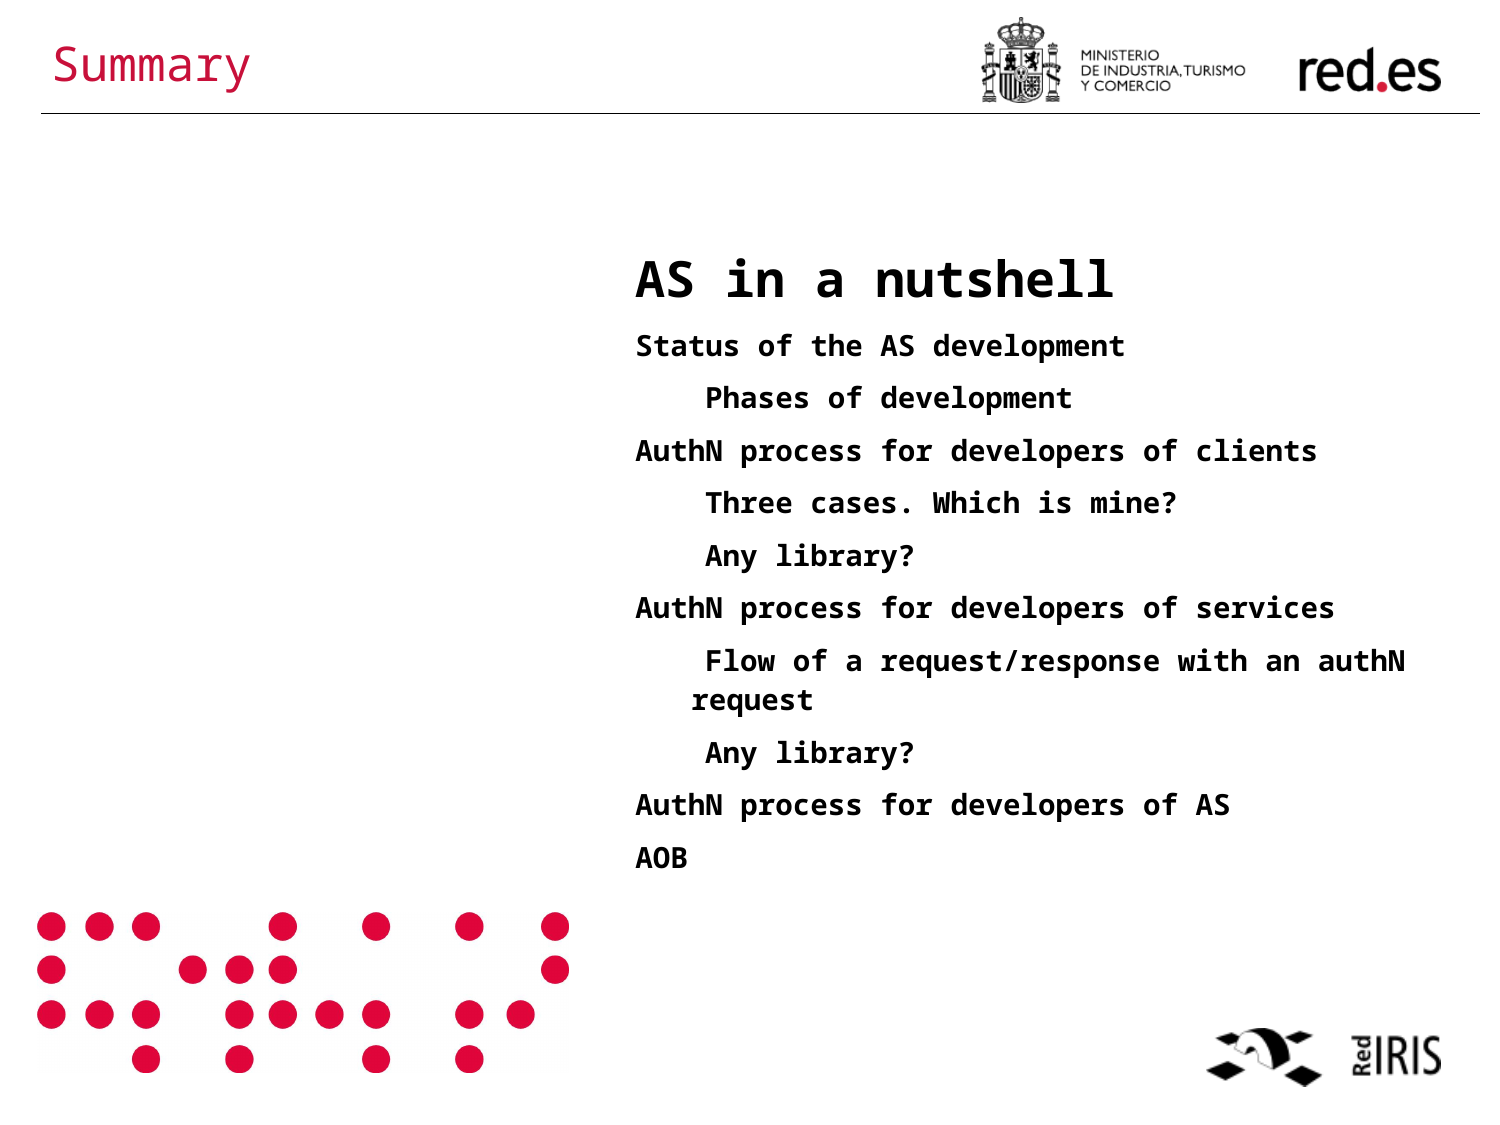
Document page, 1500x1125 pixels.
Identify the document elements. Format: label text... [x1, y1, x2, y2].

text_box Summary [36, 22, 945, 103]
text_box AS in a nutshell Status of the AS development Phases of development AuthN process for developers of clients Three cases. Which is mine? Any library? AuthN process for developers of services Flow of a request/response with an authN request Any library? AuthN process for developers of AS AOB [620, 236, 1436, 885]
picture [981, 17, 1441, 103]
picture [37, 912, 569, 1073]
picture [1206, 1028, 1441, 1087]
